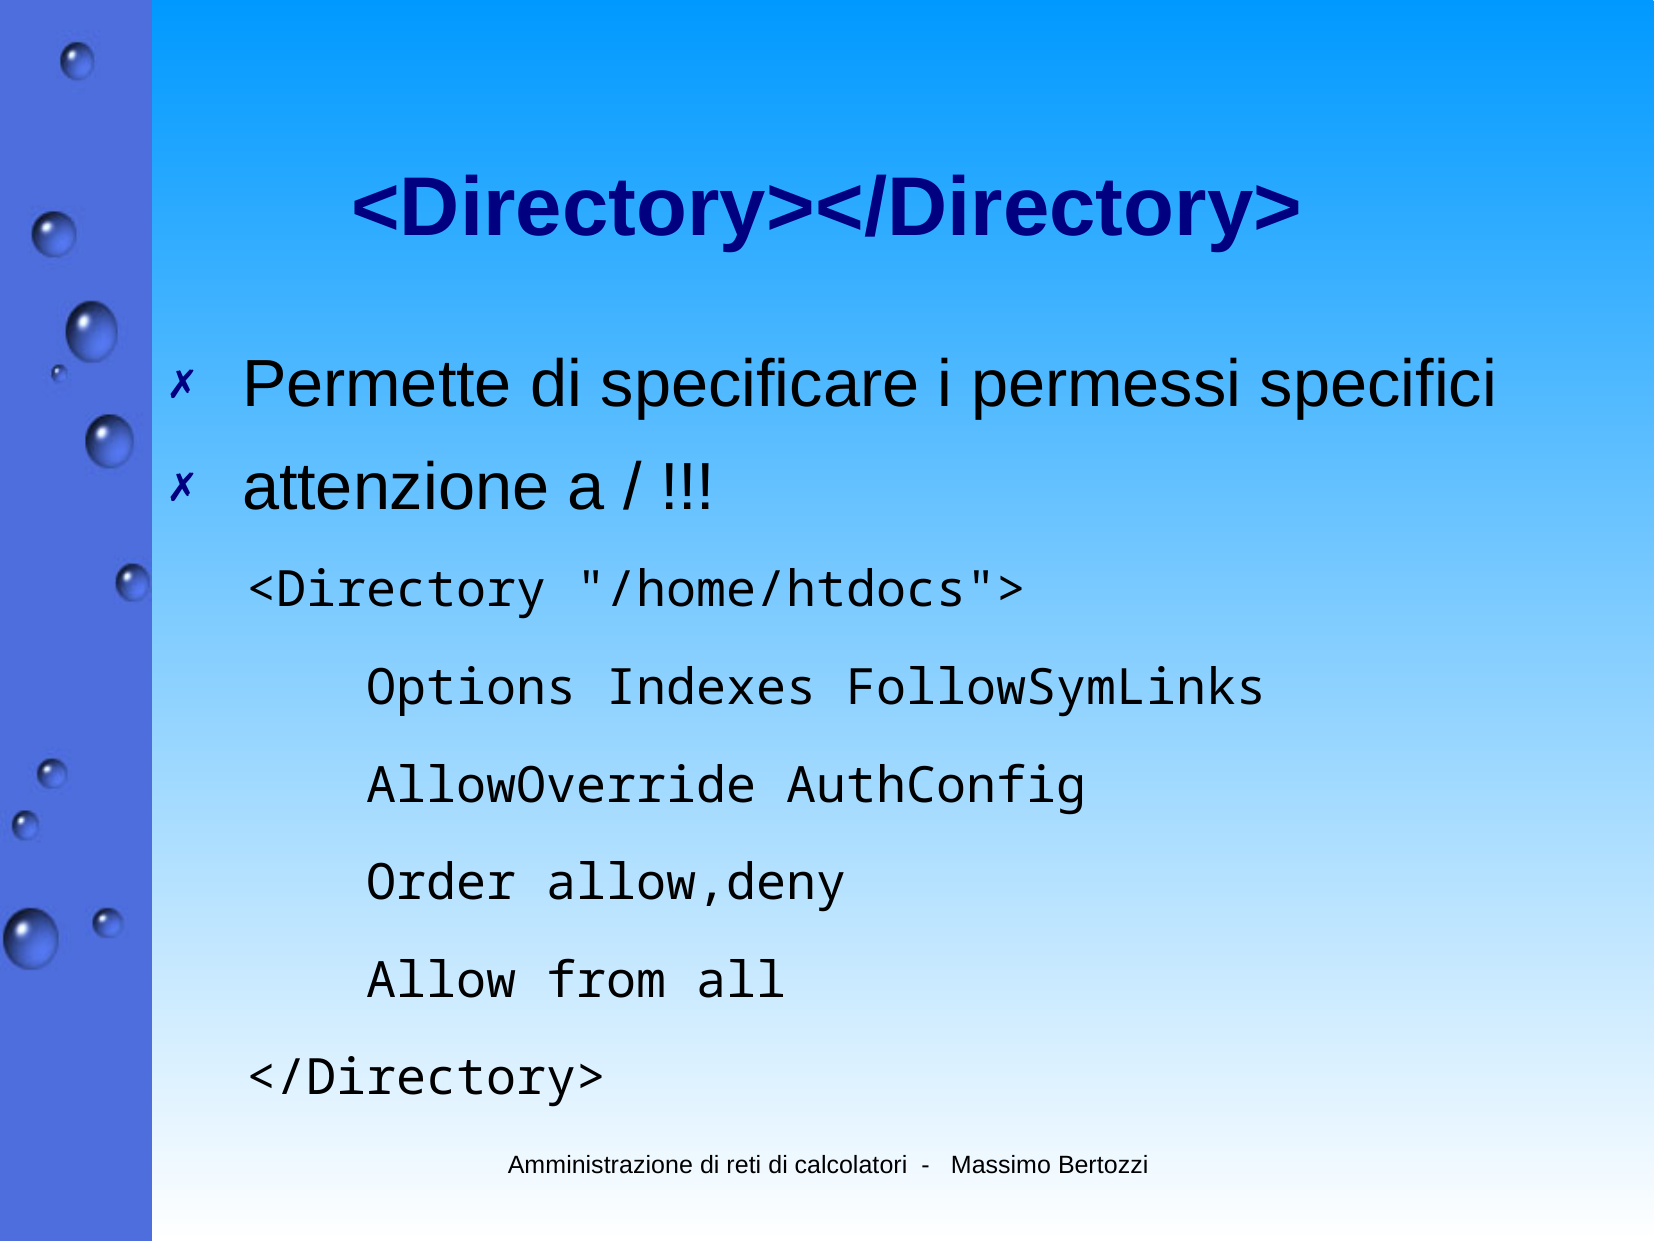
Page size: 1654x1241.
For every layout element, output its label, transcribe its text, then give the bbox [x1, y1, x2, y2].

picture [0, 0, 152, 1241]
title <Directory></Directory> [121, 102, 1534, 311]
list Permette di specificare i permessi specifici attenzione a / !!! <Directory "/home/htdocs"> Options Indexes FollowSymLinks AllowOverride AuthConfig Order allow,deny Allow from all </Directory> [159, 346, 1572, 1164]
